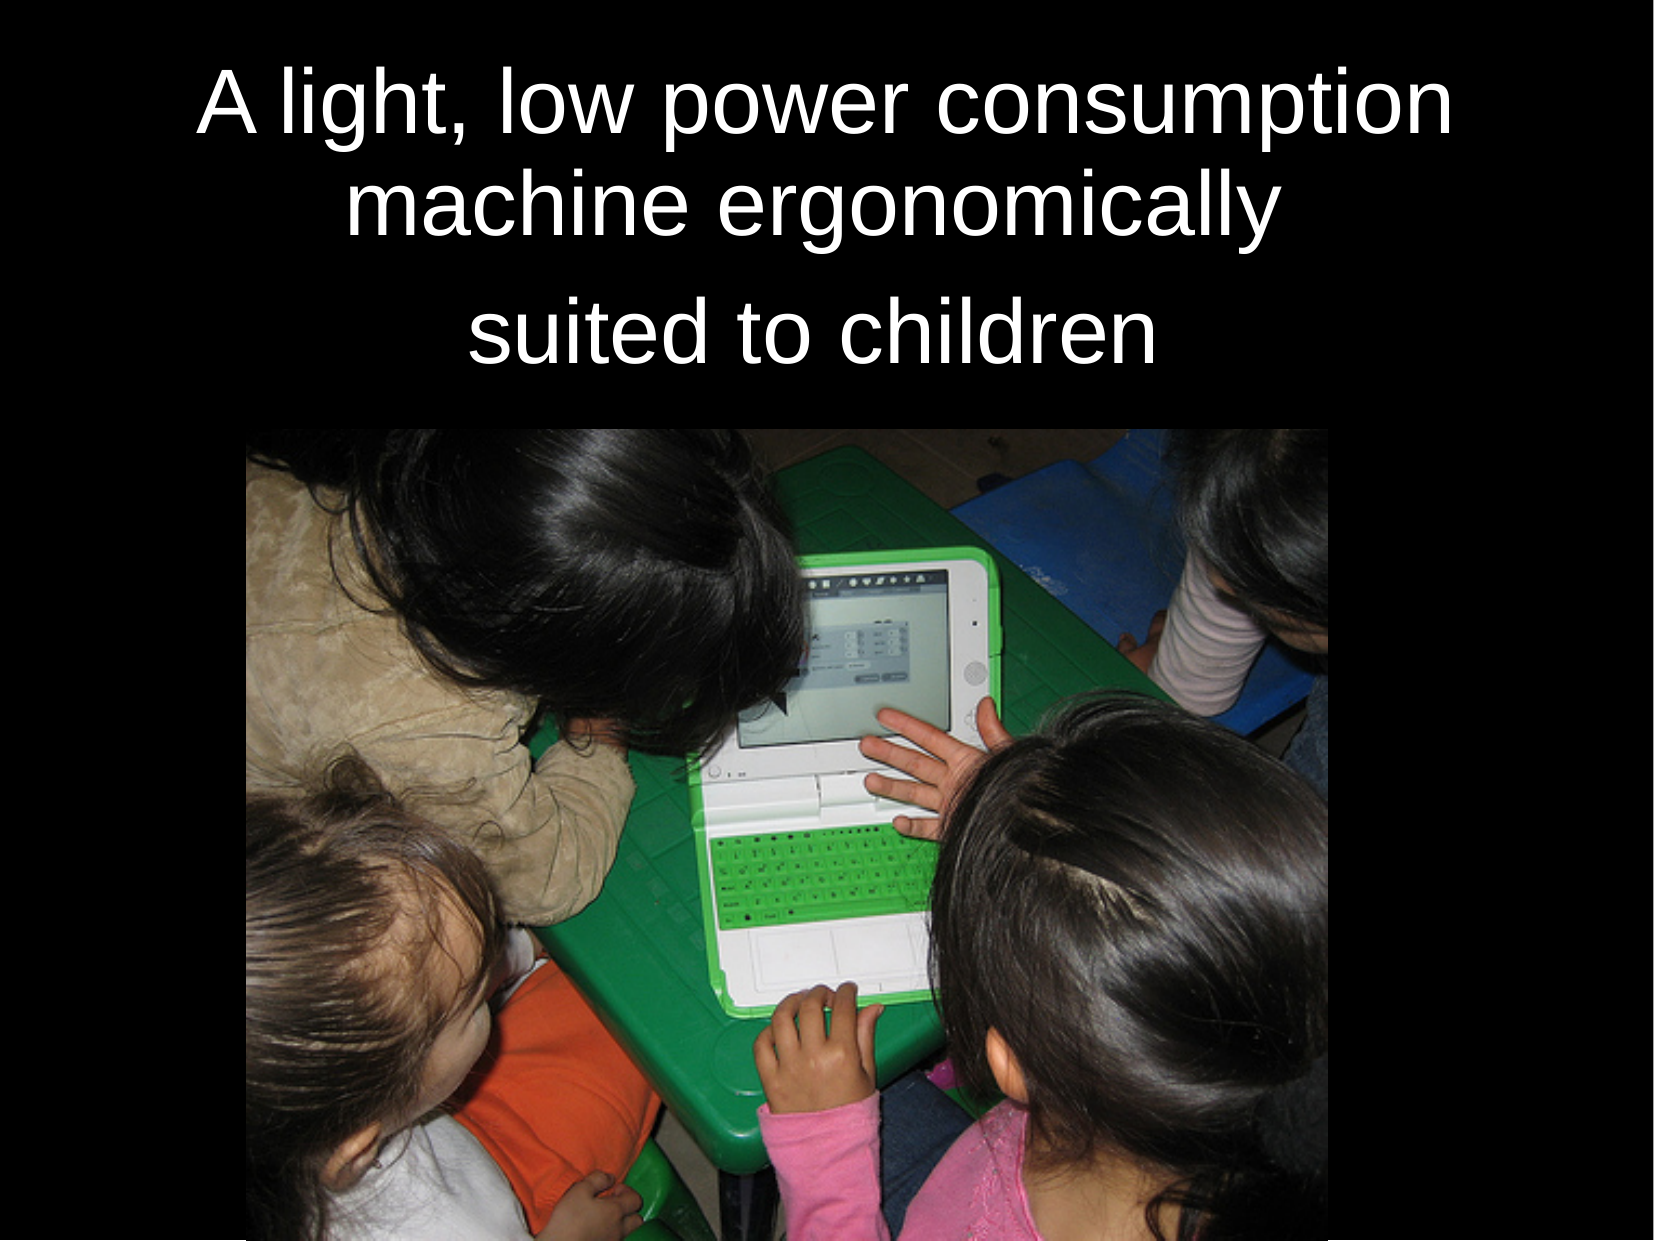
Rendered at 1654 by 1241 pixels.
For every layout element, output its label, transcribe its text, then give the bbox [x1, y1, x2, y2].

picture [246, 429, 1328, 1241]
text_box A light, low power consumption machine ergonomically suited to children [88, 43, 1565, 391]
